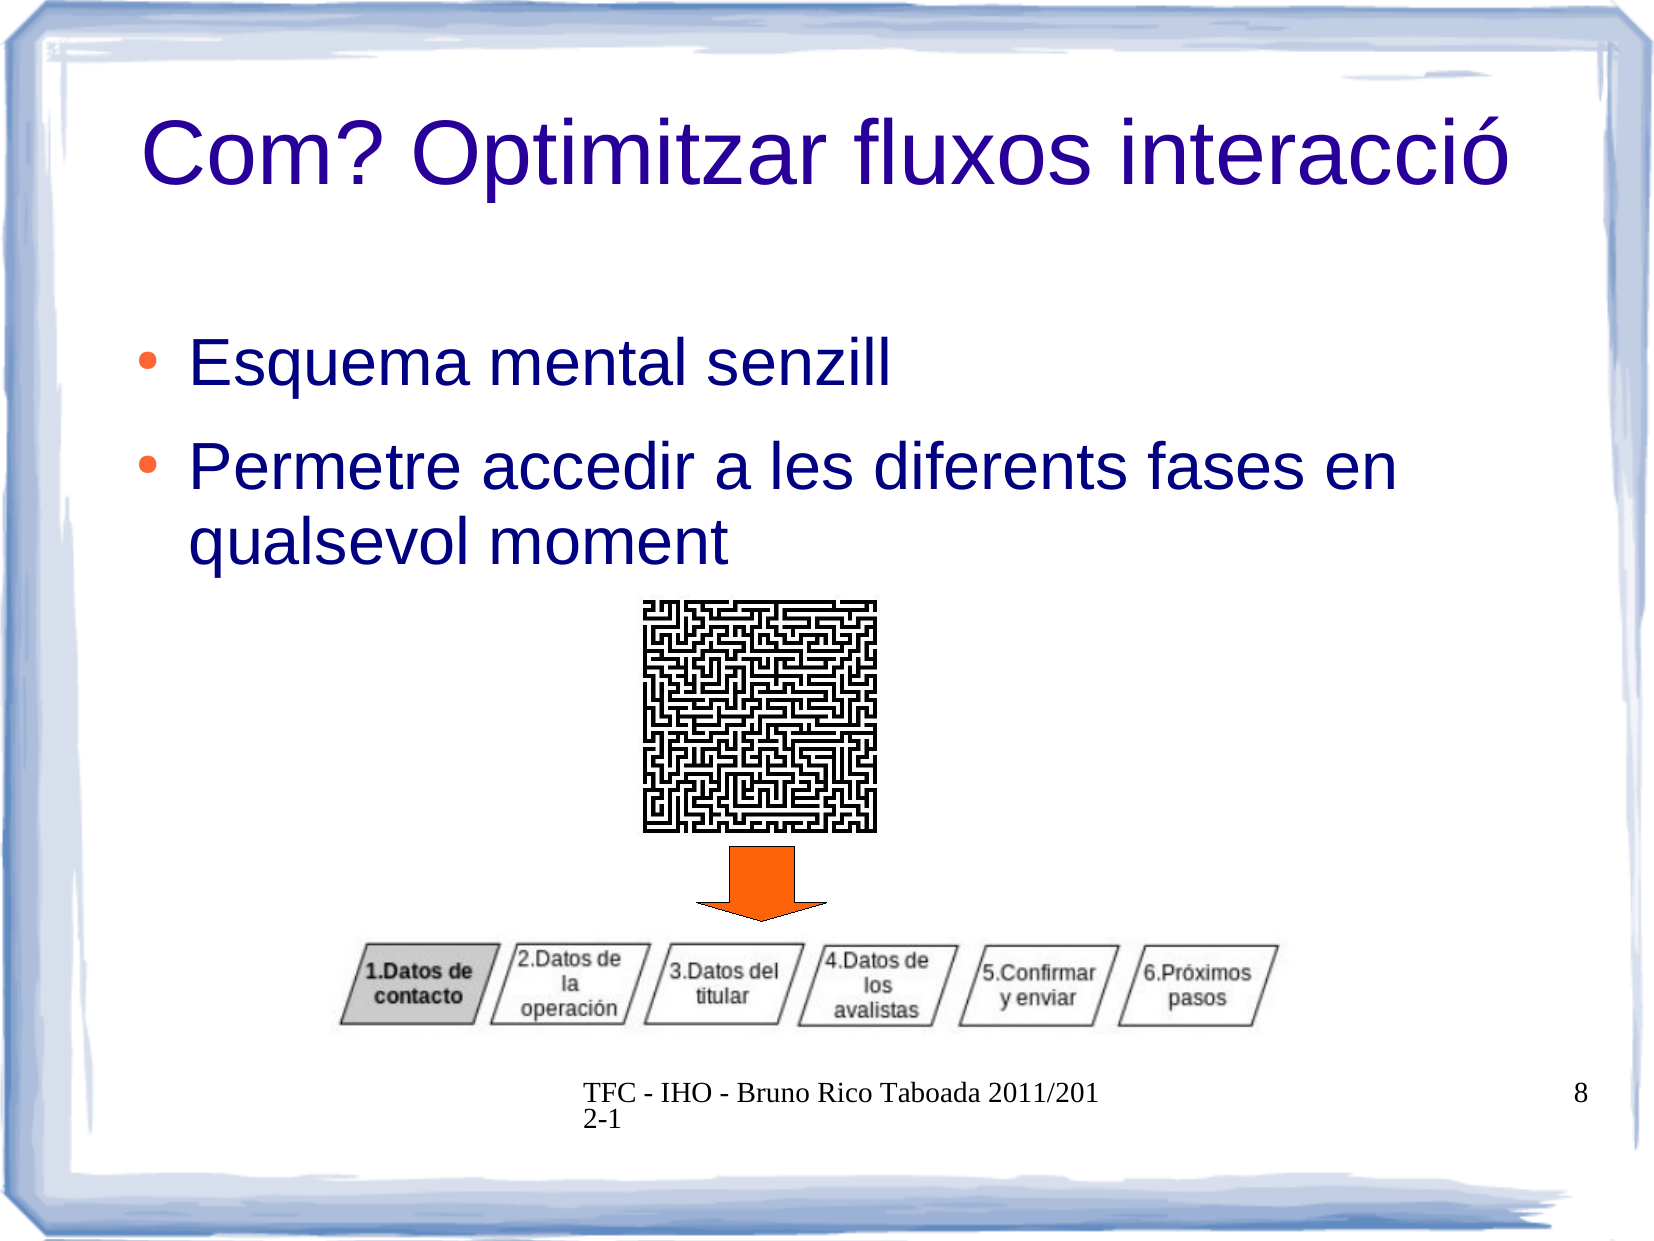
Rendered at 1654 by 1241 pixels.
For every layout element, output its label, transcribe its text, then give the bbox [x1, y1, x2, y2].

title Com? Optimitzar fluxos interacció [82, 49, 1571, 257]
picture [0, 0, 1654, 1241]
text_box [696, 846, 827, 922]
list Esquema mental senzill Permetre accedir a les diferents fases en qualsevol moment [118, 324, 1571, 1167]
